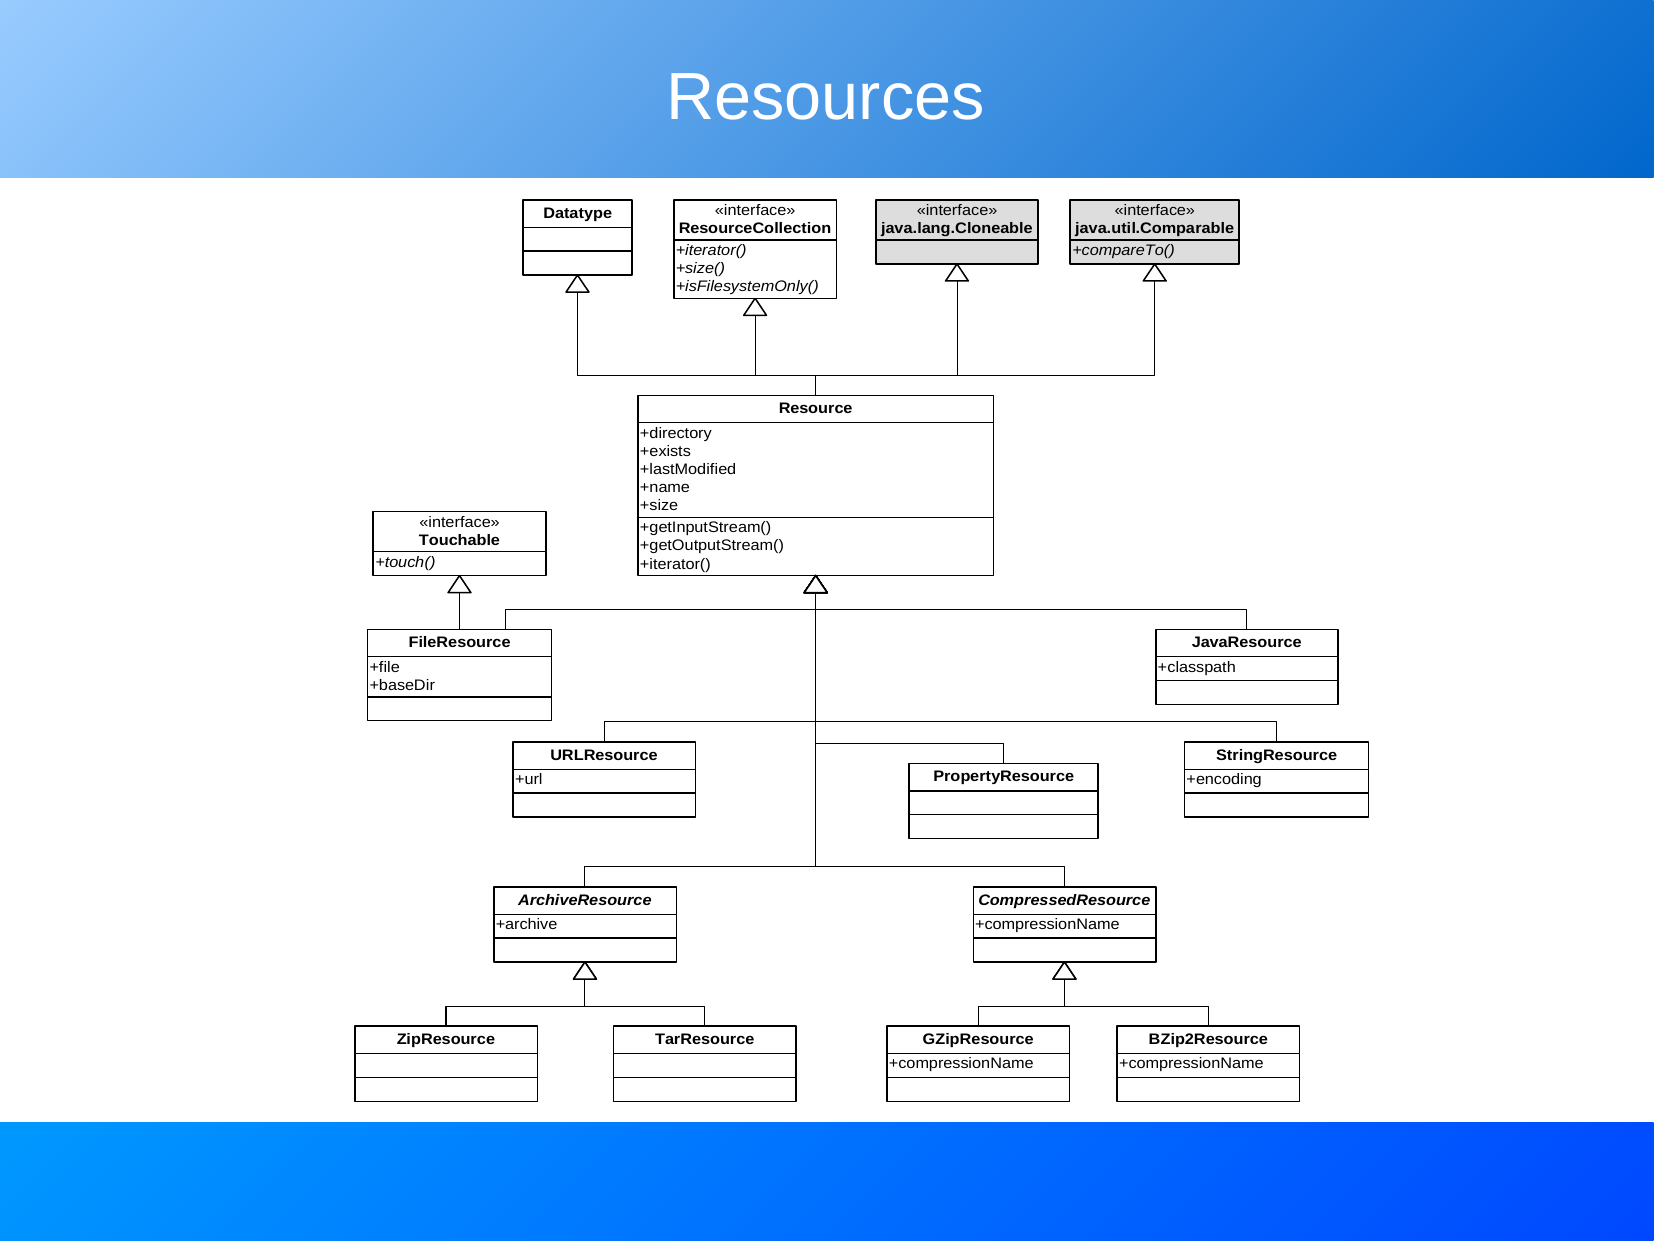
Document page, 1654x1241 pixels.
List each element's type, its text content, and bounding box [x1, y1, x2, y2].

picture [351, 197, 1372, 1105]
title Resources [162, 59, 1489, 148]
